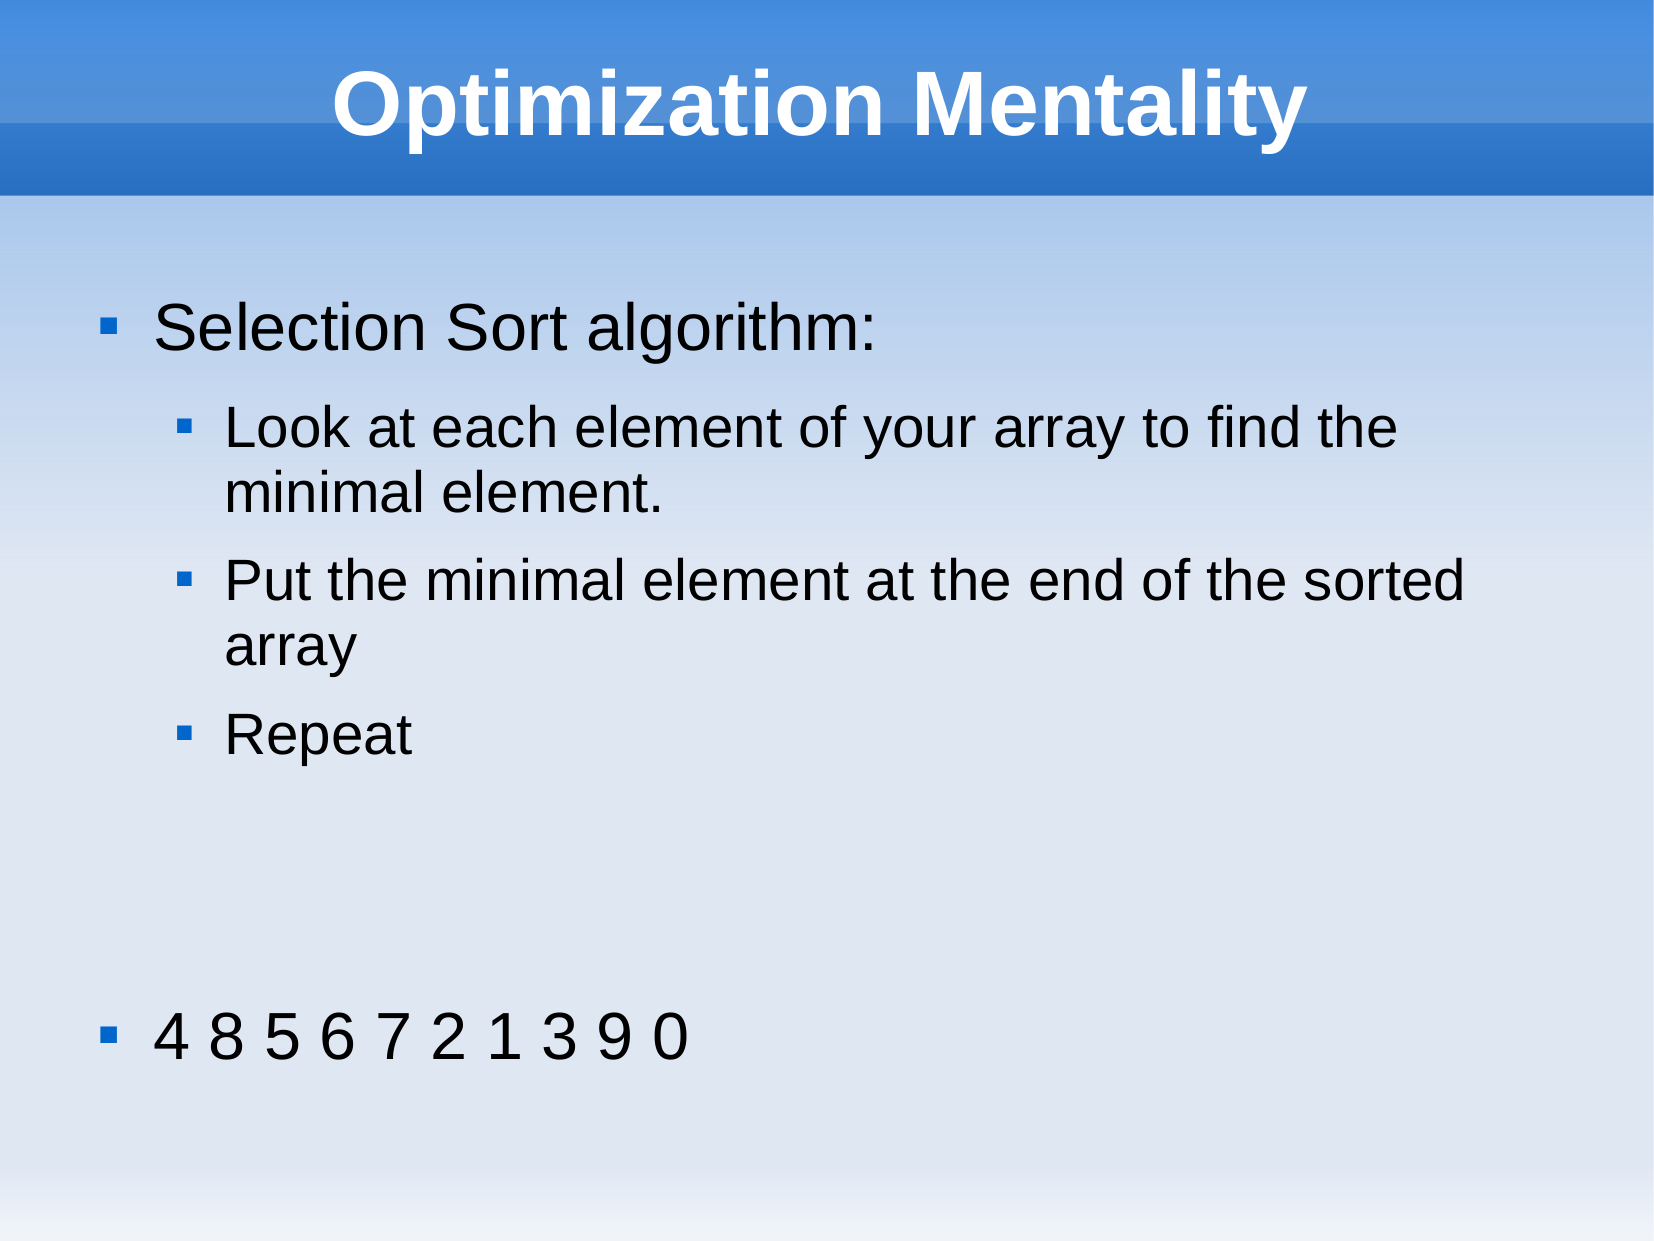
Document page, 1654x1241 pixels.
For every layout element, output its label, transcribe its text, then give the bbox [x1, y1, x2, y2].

picture [0, 0, 1654, 1241]
title Optimization Mentality [76, 0, 1565, 208]
list Selection Sort algorithm: Look at each element of your array to find the minimal element. Put the minimal element at the end of the sorted array Repeat 4 8 5 6 7 2 1 3 9 0 [82, 290, 1571, 1109]
